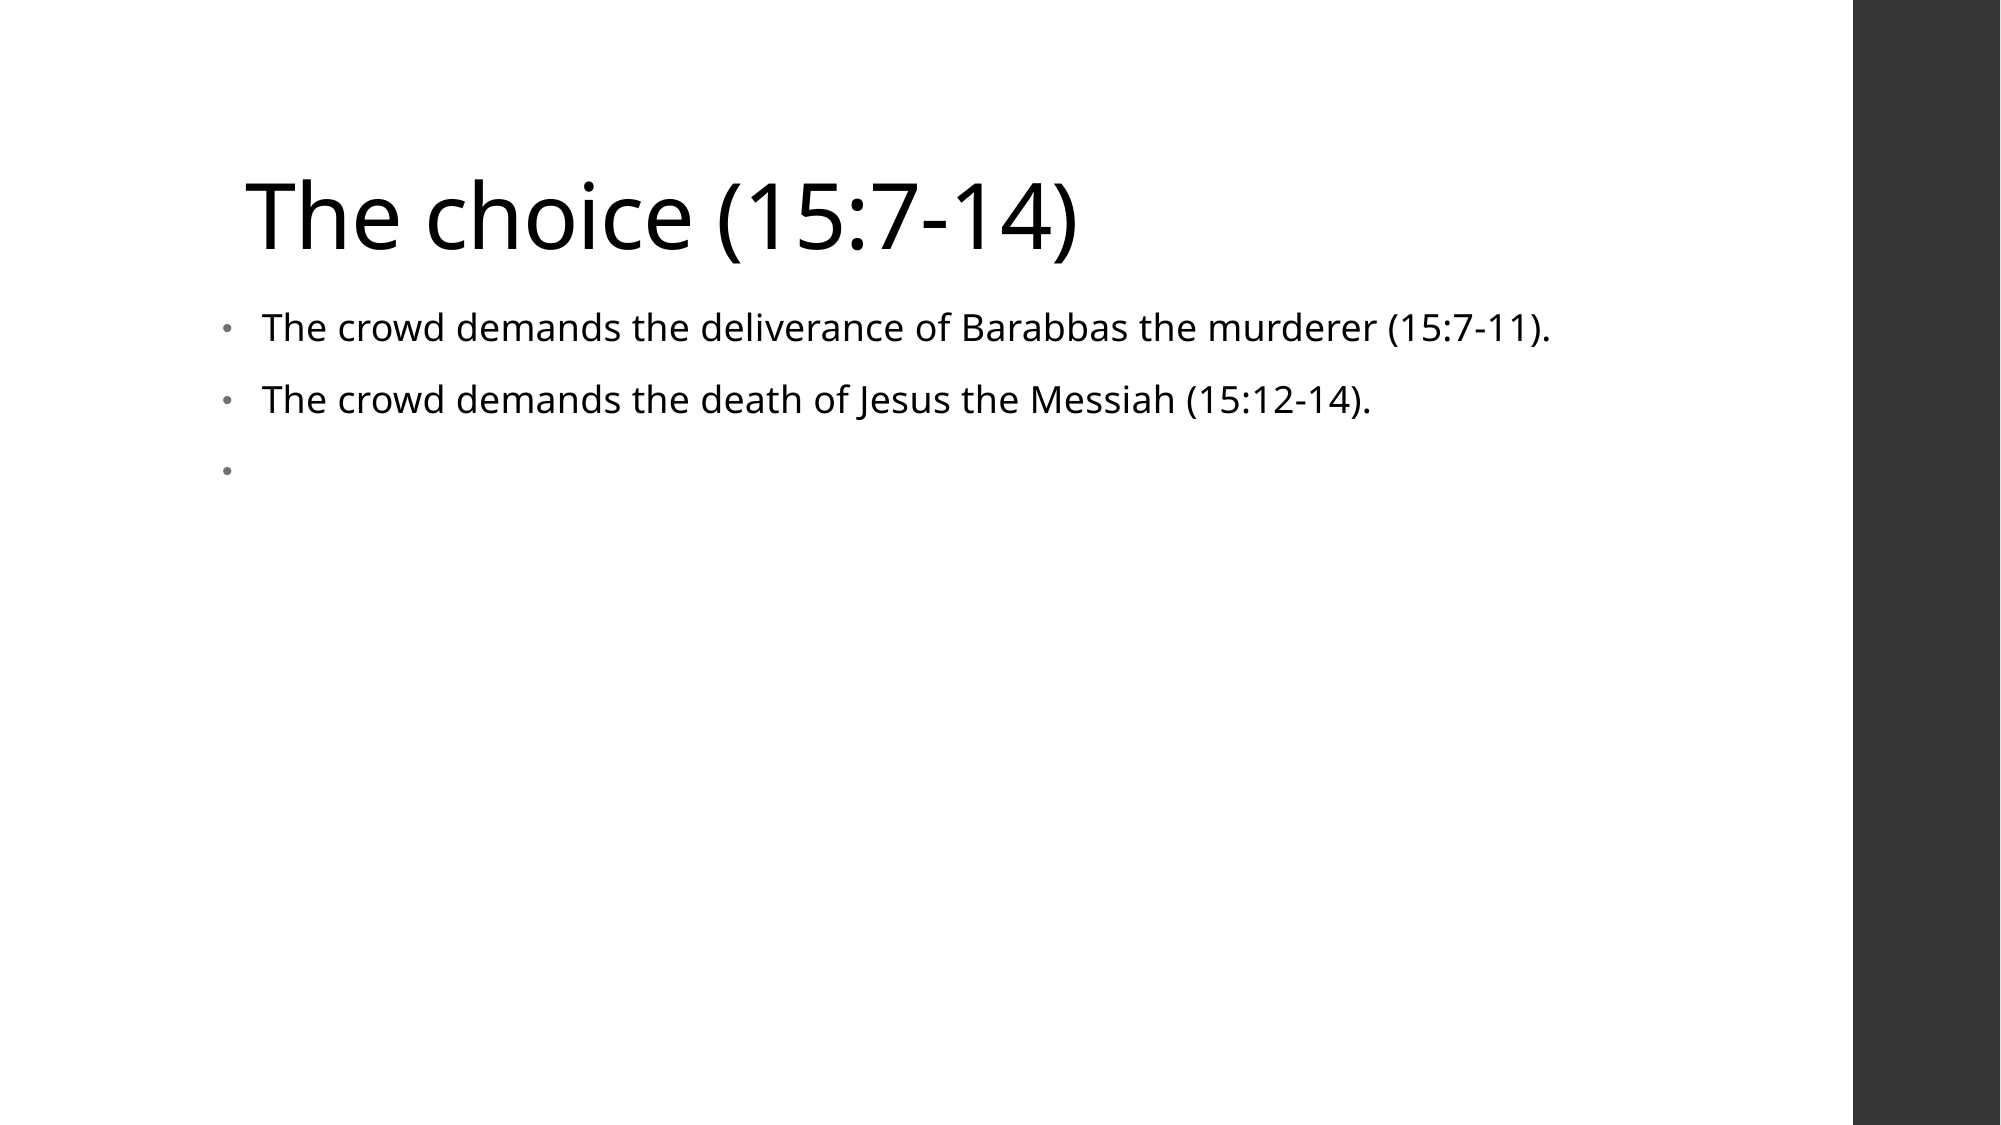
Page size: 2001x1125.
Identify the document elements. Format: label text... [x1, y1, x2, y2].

title The choice (15:7-14) [206, 60, 1797, 278]
list The crowd demands the deliverance of Barabbas the murderer (15:7-11). The crowd demands the death of Jesus the Messiah (15:12-14). [206, 299, 1617, 1014]
